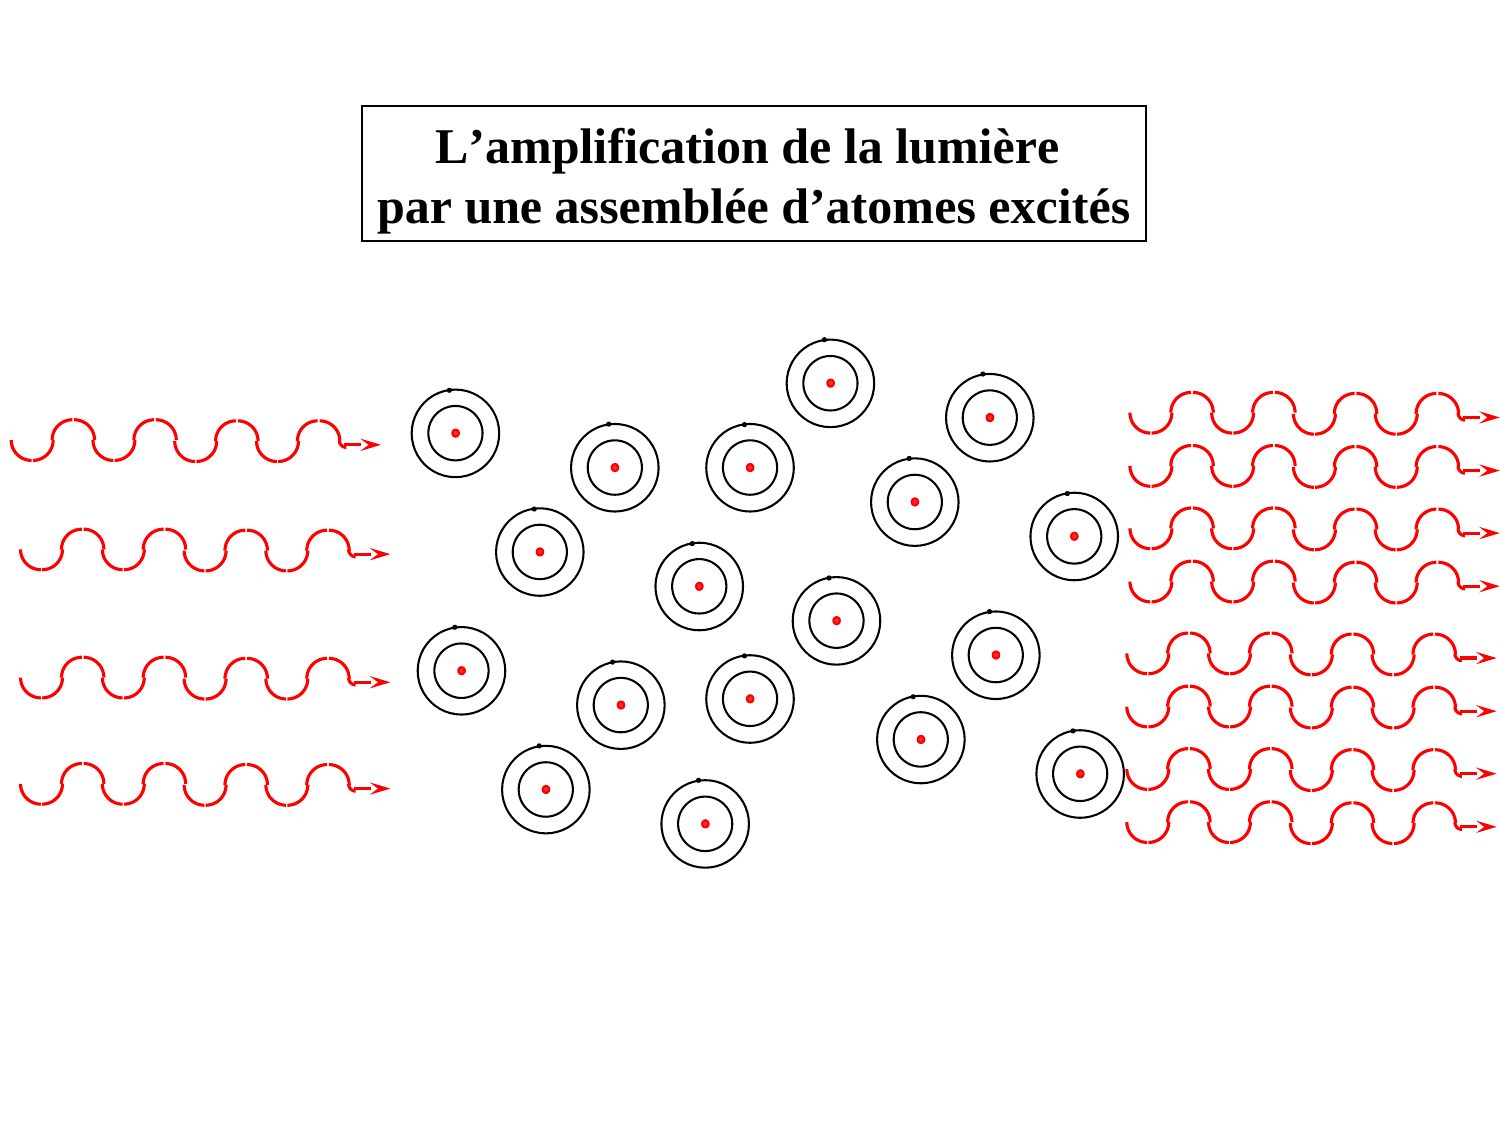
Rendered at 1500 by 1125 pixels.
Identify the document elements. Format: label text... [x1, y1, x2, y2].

text_box L’amplification de la lumière par une assemblée d’atomes excités [361, 105, 1146, 241]
text_box [992, 651, 1000, 659]
text_box [542, 785, 550, 793]
text_box [452, 429, 459, 437]
text_box [911, 498, 919, 506]
text_box [536, 548, 544, 556]
text_box [917, 735, 925, 743]
text_box [611, 463, 619, 472]
text_box [746, 463, 754, 472]
text_box [702, 820, 709, 828]
text_box [746, 695, 754, 703]
text_box [1071, 532, 1078, 540]
text_box [986, 414, 994, 422]
text_box [1077, 770, 1084, 778]
text_box [617, 701, 625, 709]
text_box [696, 582, 703, 590]
text_box [833, 617, 840, 625]
text_box [458, 667, 465, 675]
text_box [827, 379, 834, 387]
